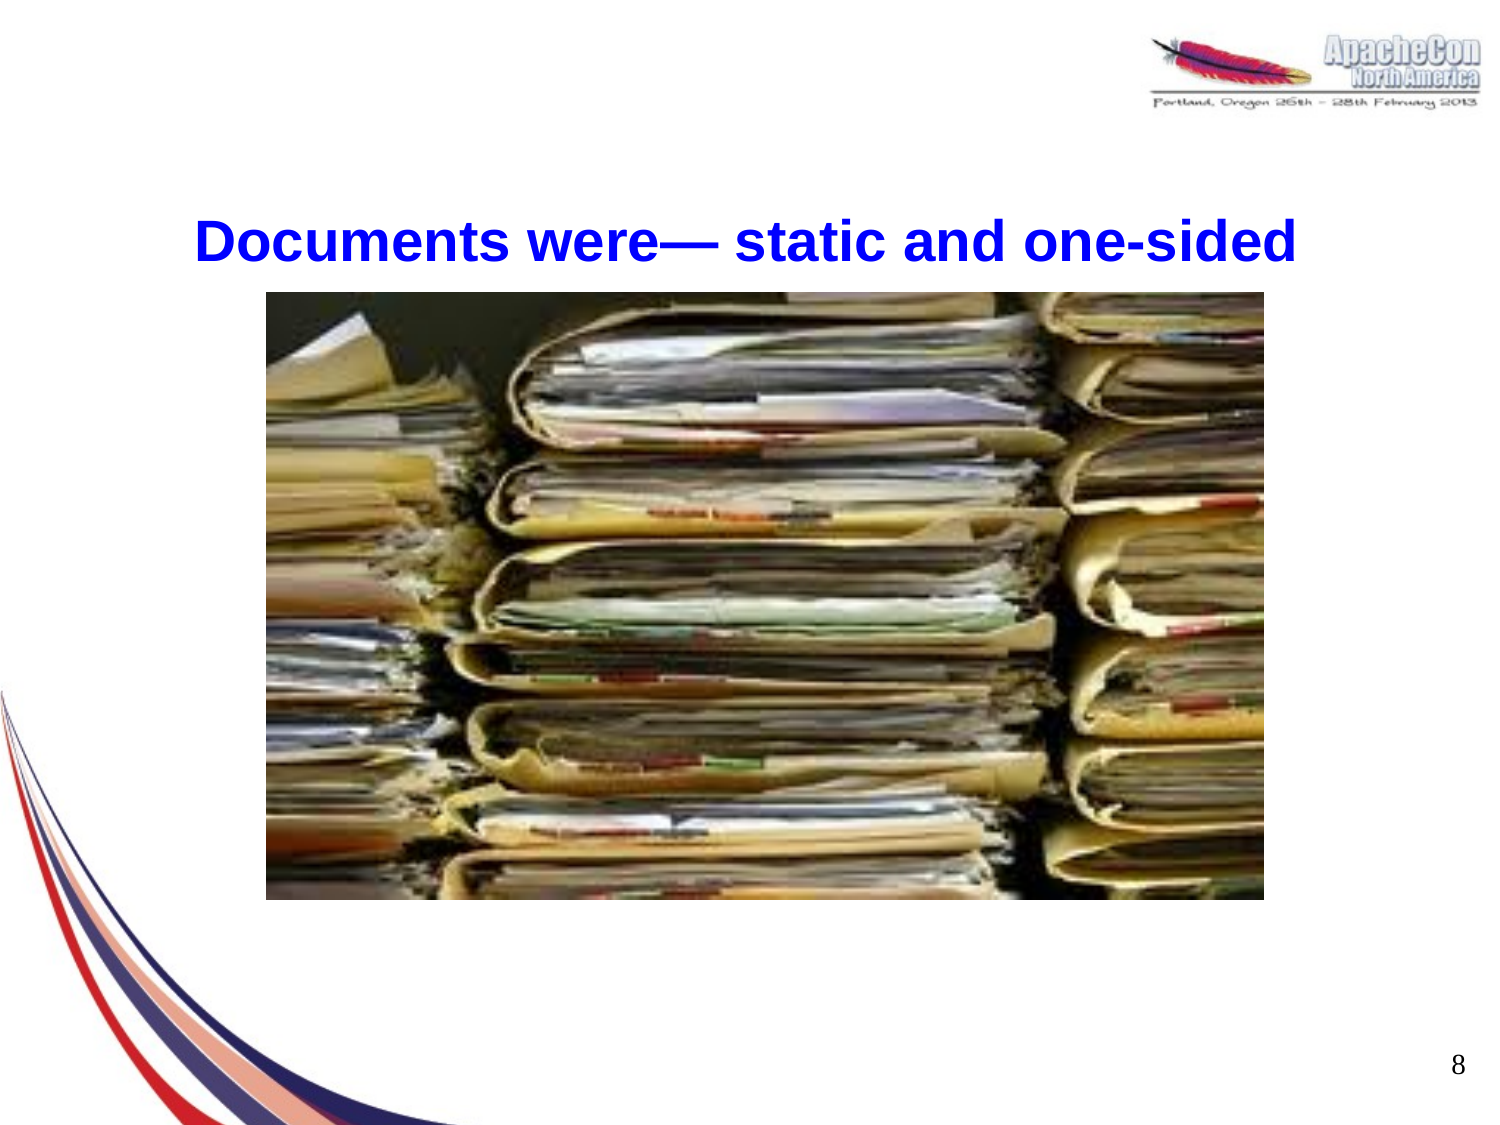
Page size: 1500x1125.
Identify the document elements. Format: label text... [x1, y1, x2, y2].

picture [0, 0, 1500, 1125]
text_box Documents were— static and one-sided [78, 179, 1432, 305]
